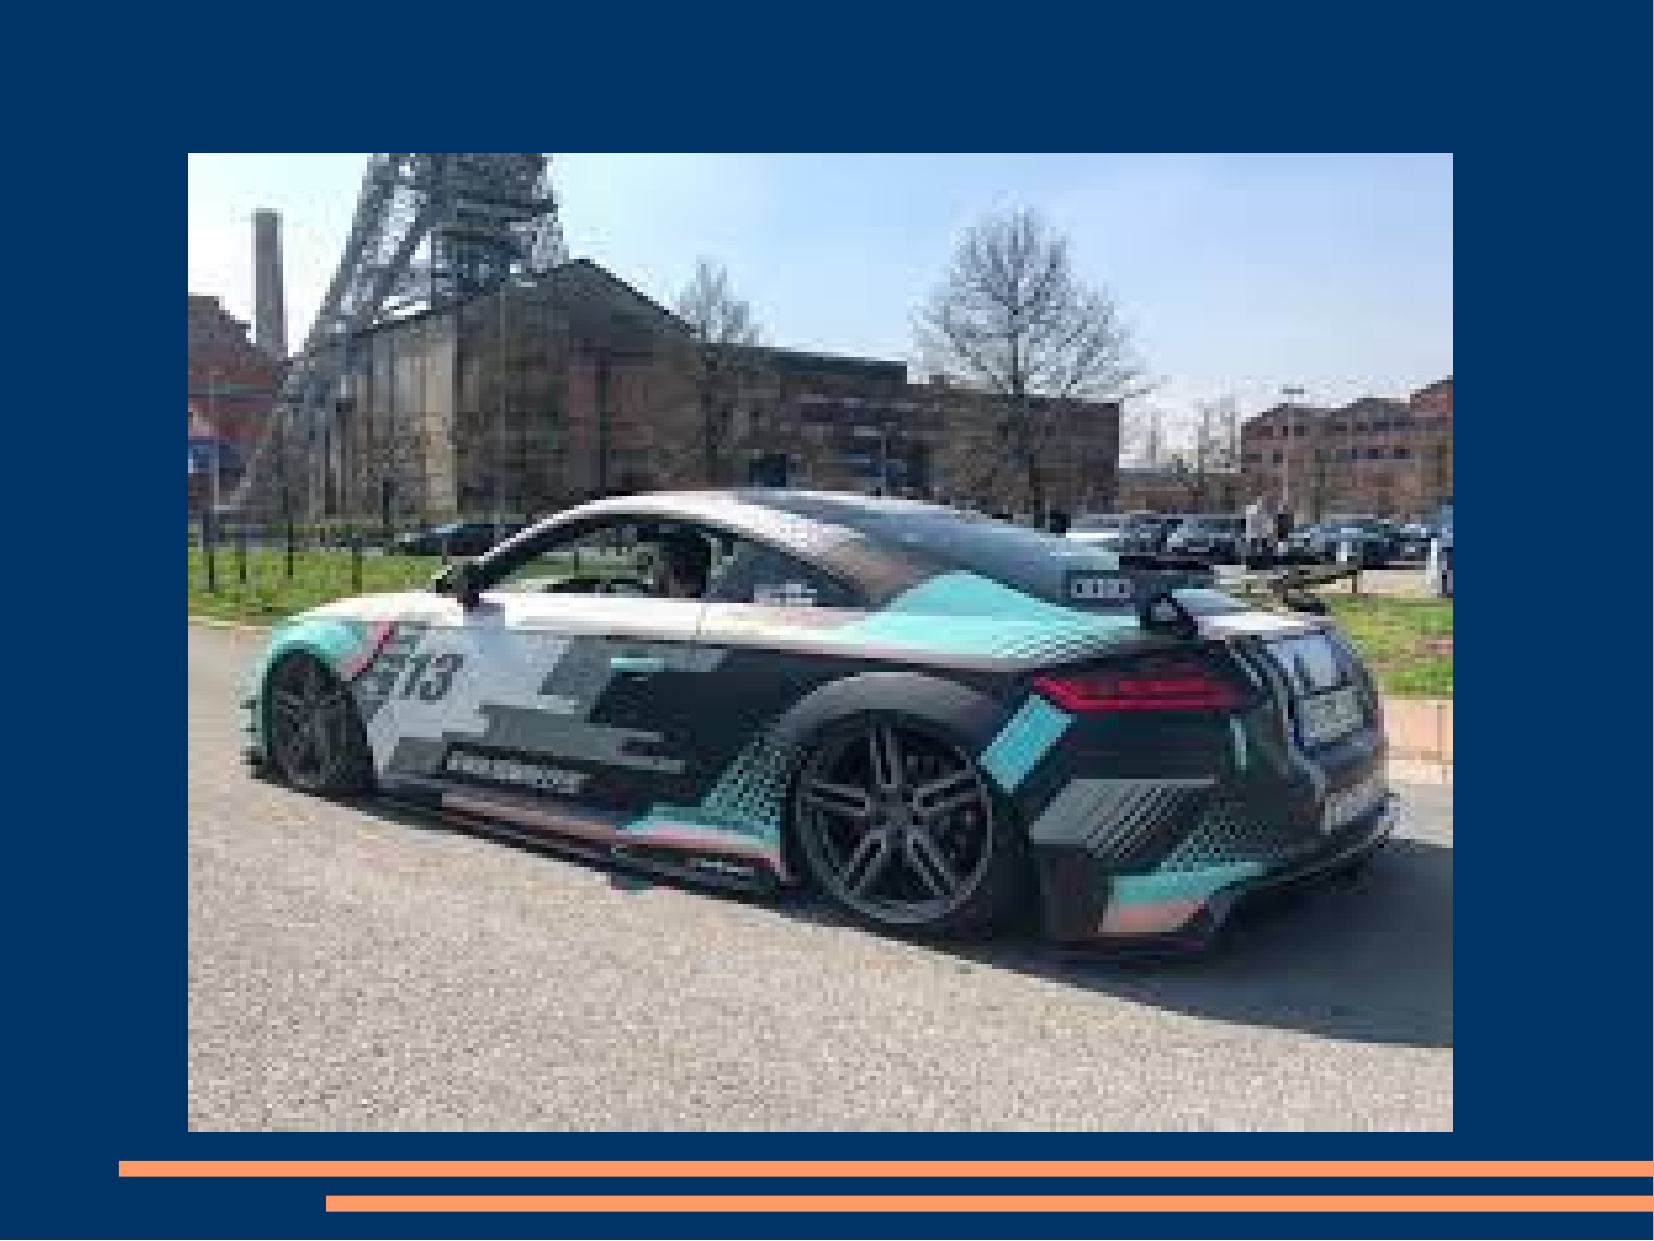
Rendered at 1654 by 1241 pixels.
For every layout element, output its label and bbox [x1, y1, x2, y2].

picture [188, 153, 1453, 1132]
